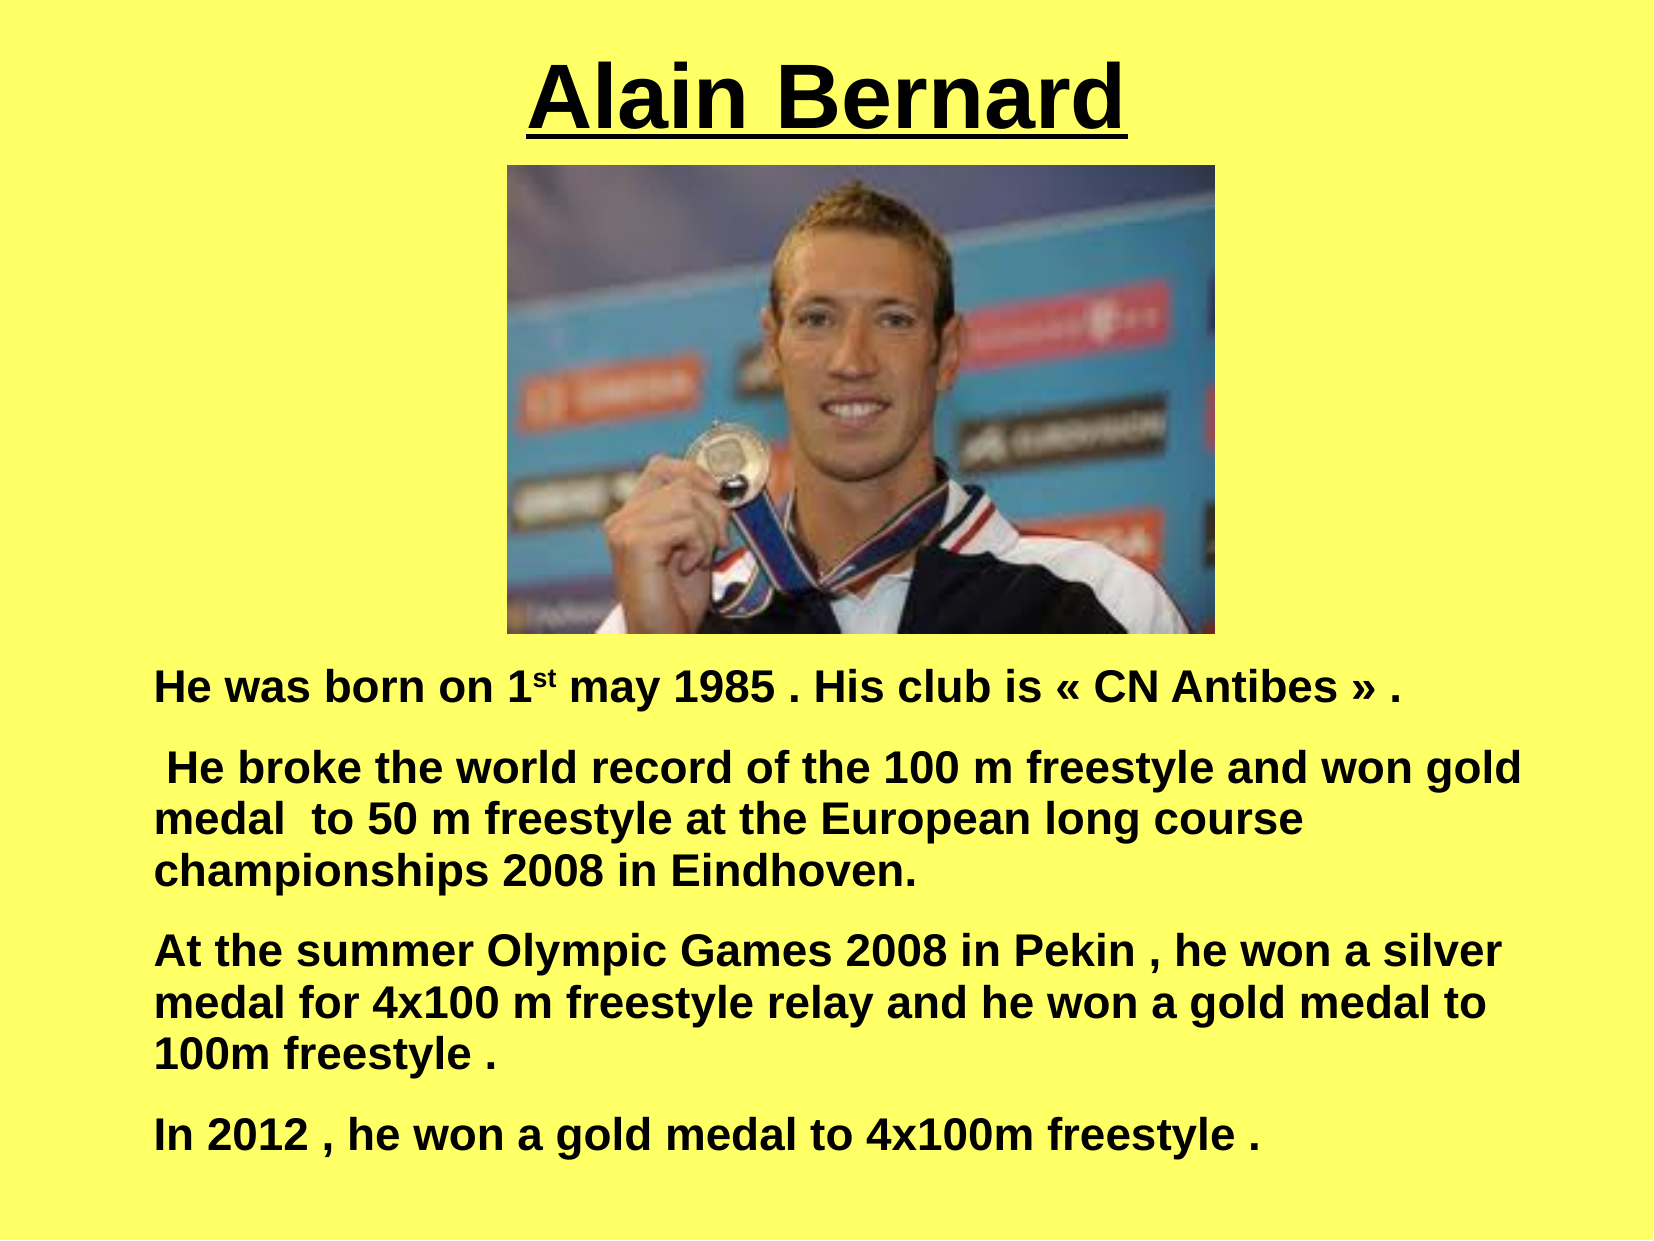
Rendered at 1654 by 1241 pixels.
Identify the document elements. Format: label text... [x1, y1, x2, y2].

list He was born on 1st may 1985 . His club is « CN Antibes » . He broke the world record of the 100 m freestyle and won gold medal to 50 m freestyle at the European long course championships 2008 in Eindhoven. At the summer Olympic Games 2008 in Pekin , he won a silver medal for 4x100 m freestyle relay and he won a gold medal to 100m freestyle . In 2012 , he won a gold medal to 4x100m freestyle . [82, 661, 1595, 1241]
picture [507, 165, 1215, 634]
title Alain Bernard [82, 0, 1571, 201]
